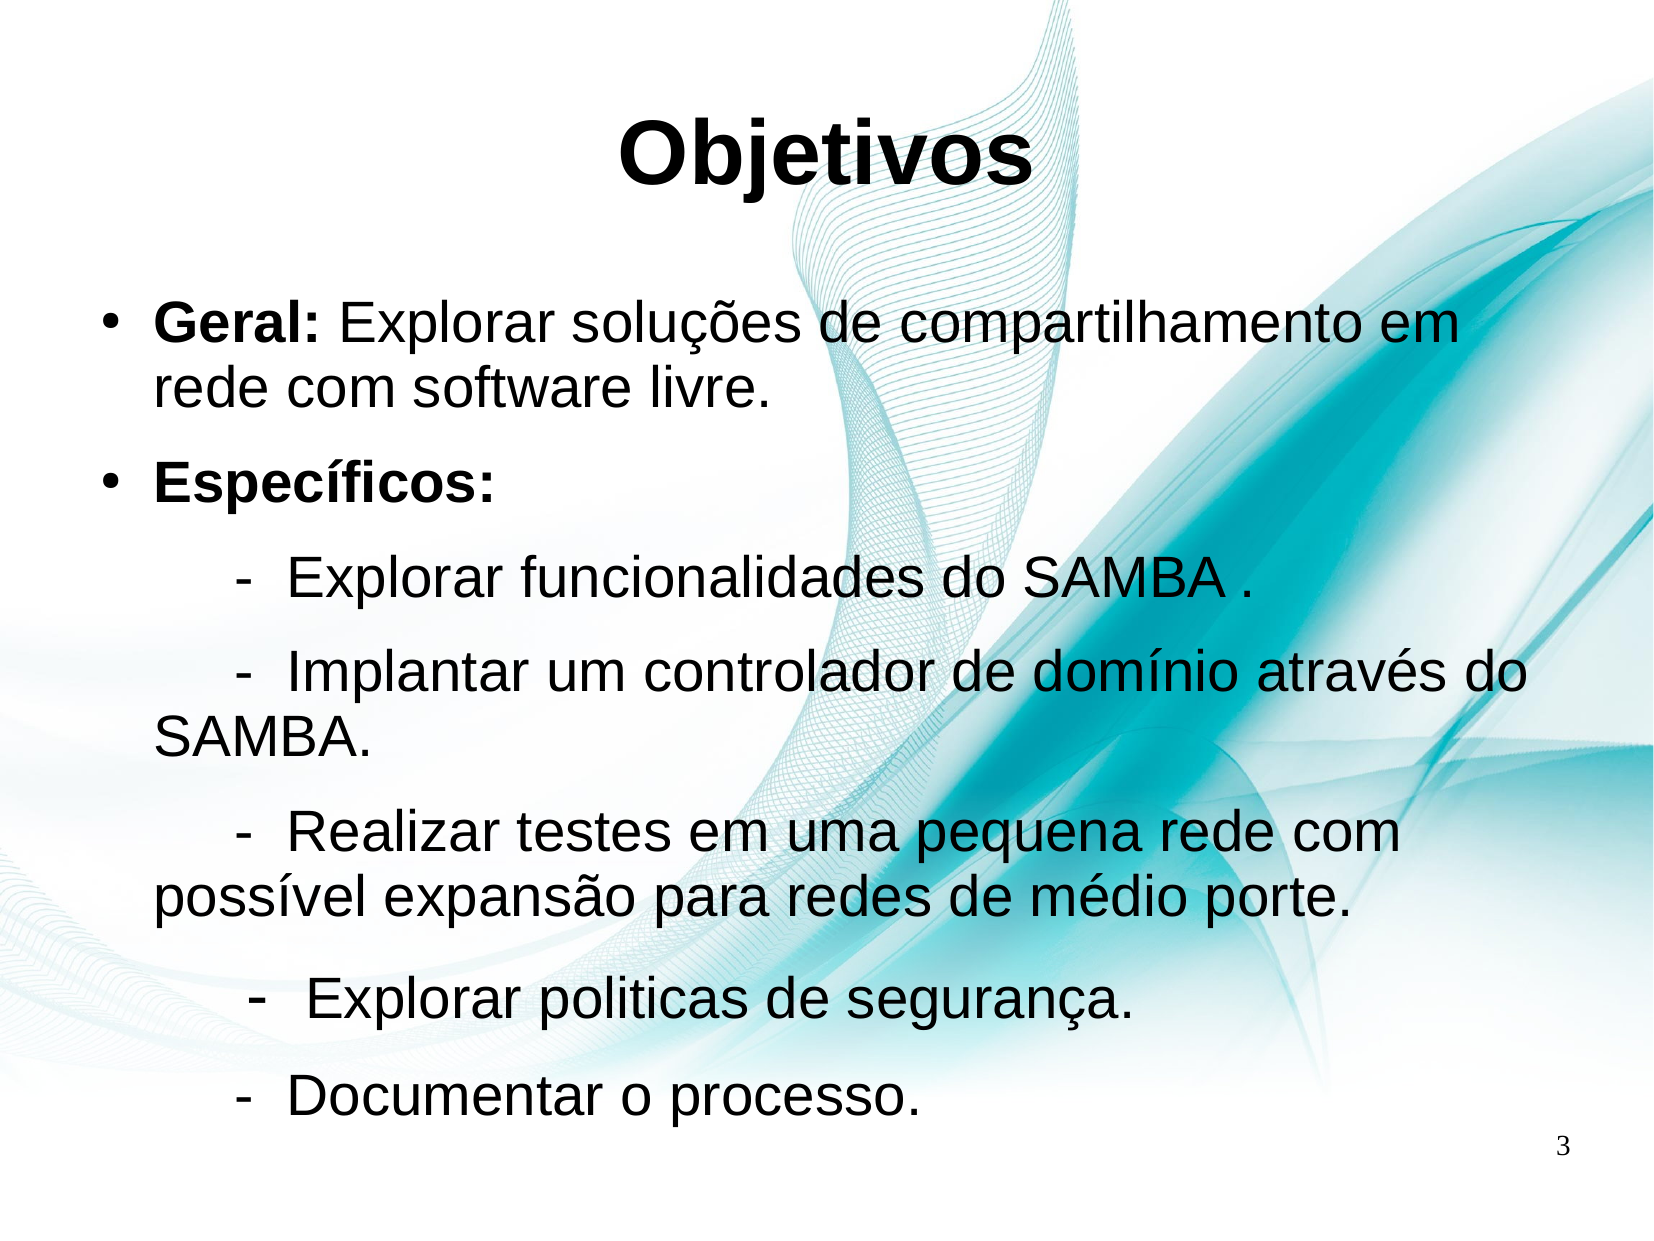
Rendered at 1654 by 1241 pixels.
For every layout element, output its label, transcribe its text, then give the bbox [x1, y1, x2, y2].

title Objetivos [82, 56, 1571, 250]
picture [0, 0, 1654, 1125]
list Geral: Explorar soluções de compartilhamento em rede com software livre. Específicos: - Explorar funcionalidades do SAMBA . - Implantar um controlador de domínio através do SAMBA. - Realizar testes em uma pequena rede com possível expansão para redes de médio porte. - Explorar politicas de segurança. - Documentar o processo. [82, 290, 1571, 1109]
